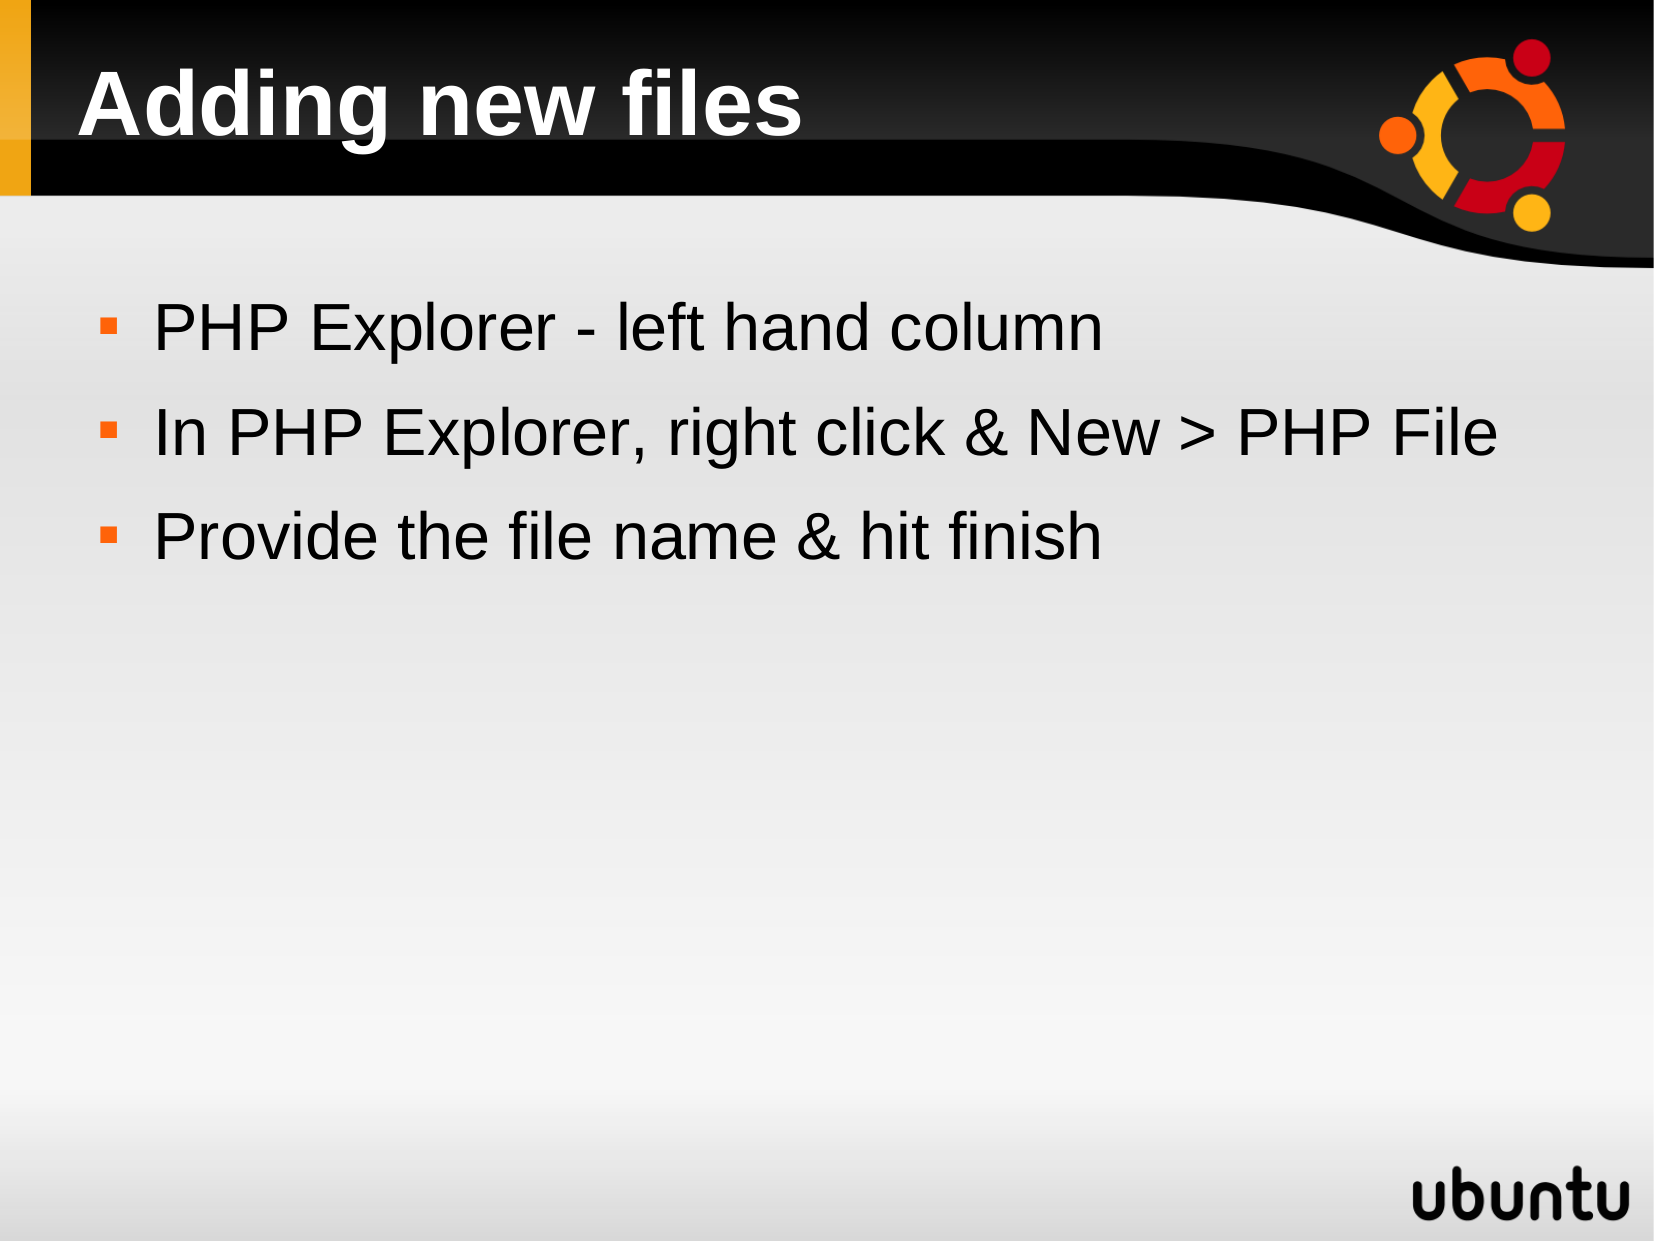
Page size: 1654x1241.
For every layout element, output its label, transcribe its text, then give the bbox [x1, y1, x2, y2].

title Adding new files [76, 0, 1565, 208]
picture [0, 0, 1654, 1241]
list PHP Explorer - left hand column In PHP Explorer, right click & New > PHP File Provide the file name & hit finish [82, 290, 1571, 1094]
